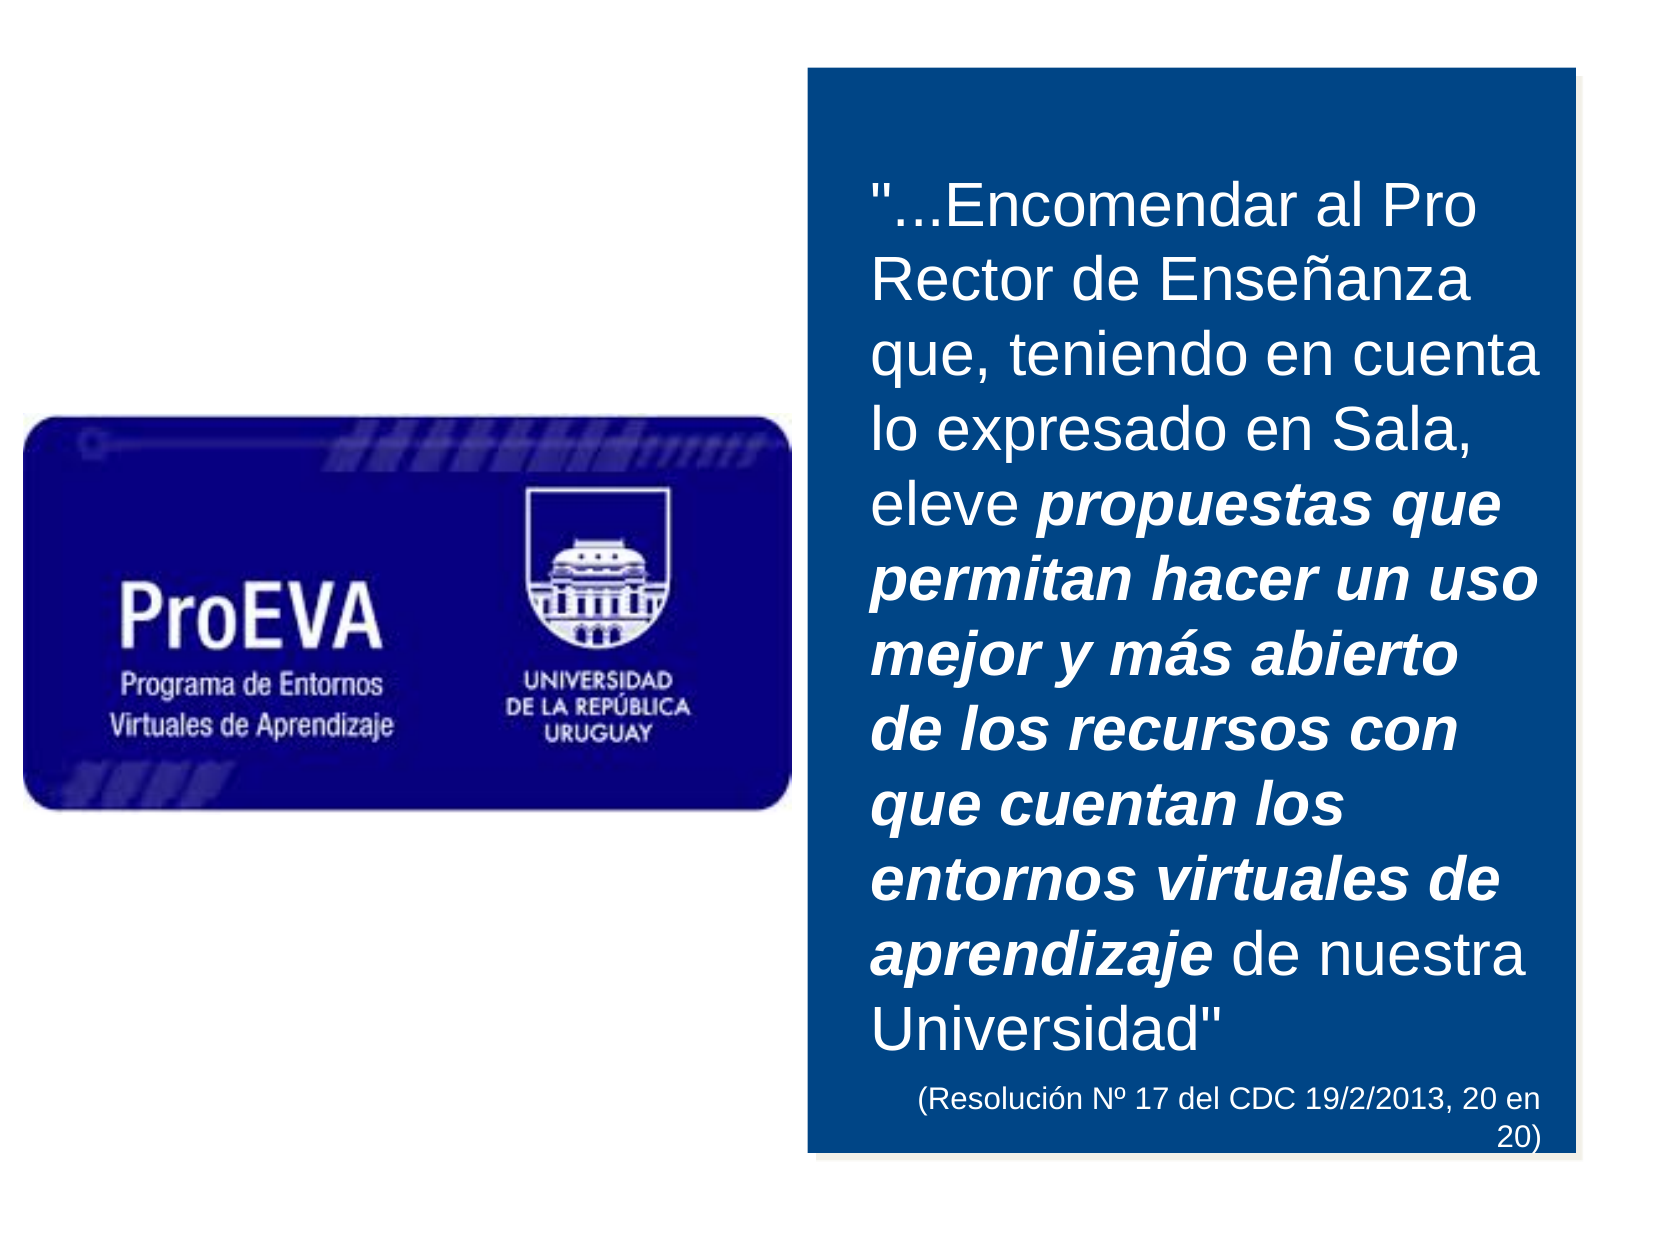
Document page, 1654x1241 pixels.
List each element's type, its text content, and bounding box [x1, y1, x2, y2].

title [807, 67, 1576, 1153]
picture [23, 413, 792, 815]
list "...Encomendar al Pro Rector de Enseñanza que, teniendo en cuenta lo expresado en Sala, eleve propuestas que permitan hacer un uso mejor y más abierto de los recursos con que cuentan los entornos virtuales de aprendizaje de nuestra Universidad" (Resolución Nº 17 del CDC 19/2/2013, 20 en 20) [855, 155, 1557, 1196]
